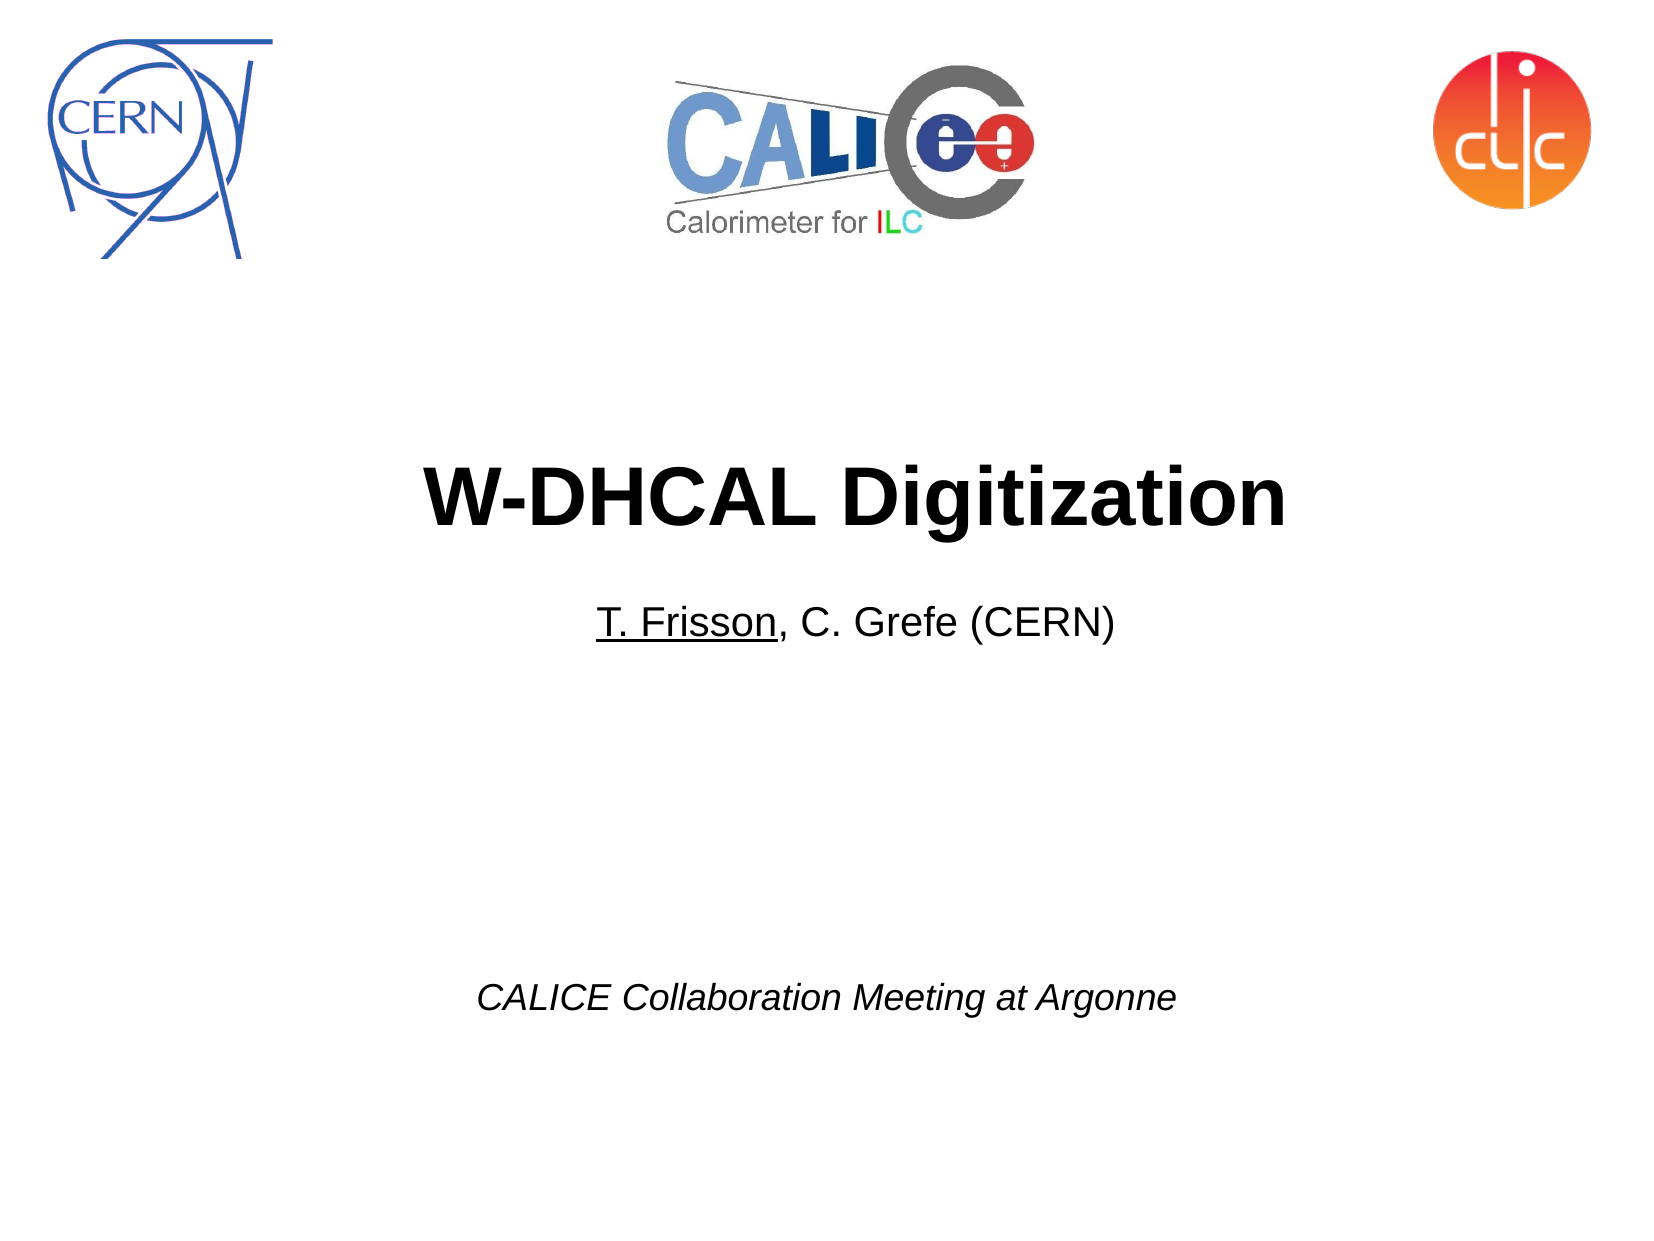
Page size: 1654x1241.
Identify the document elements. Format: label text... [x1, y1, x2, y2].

picture [41, 29, 278, 259]
picture [1393, 11, 1630, 249]
picture [661, 58, 1037, 237]
text_box W-DHCAL Digitization T. Frisson, C. Grefe (CERN) [324, 442, 1388, 696]
text_box CALICE Collaboration Meeting at Argonne [0, 968, 1654, 1083]
